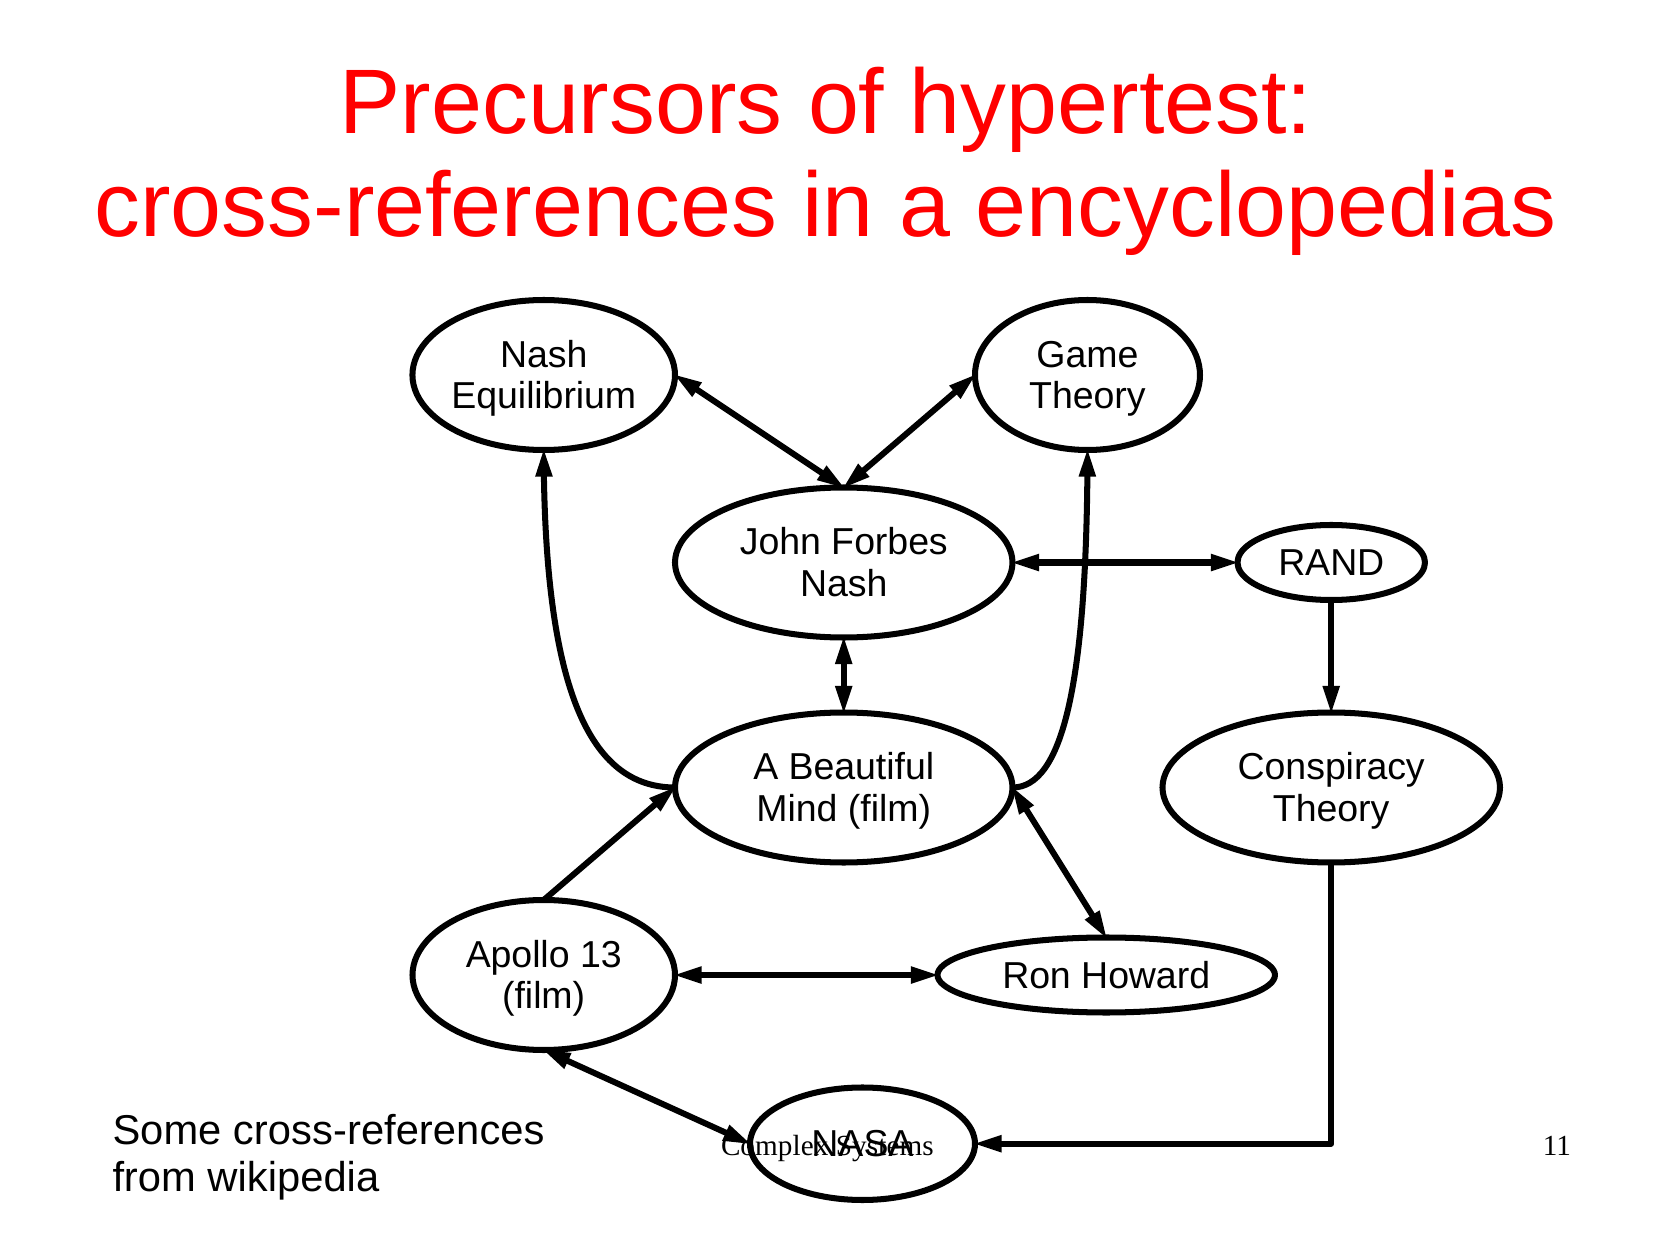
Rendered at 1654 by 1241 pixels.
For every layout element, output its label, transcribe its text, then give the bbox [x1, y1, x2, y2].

text_box John Forbes Nash [675, 487, 1013, 638]
text_box RAND [1237, 525, 1426, 600]
title Precursors of hypertest: cross-references in a encyclopedias [82, 49, 1571, 257]
text_box Nash Equilibrium [412, 300, 675, 450]
text_box Some cross-references from wikipedia [112, 1106, 601, 1201]
text_box NASA [750, 1087, 975, 1201]
text_box Ron Howard [937, 937, 1276, 1013]
text_box A Beautiful Mind (film) [675, 712, 1013, 863]
text_box Conspiracy Theory [1162, 712, 1501, 863]
text_box Apollo 13 (film) [412, 900, 675, 1050]
text_box Game Theory [975, 300, 1201, 450]
